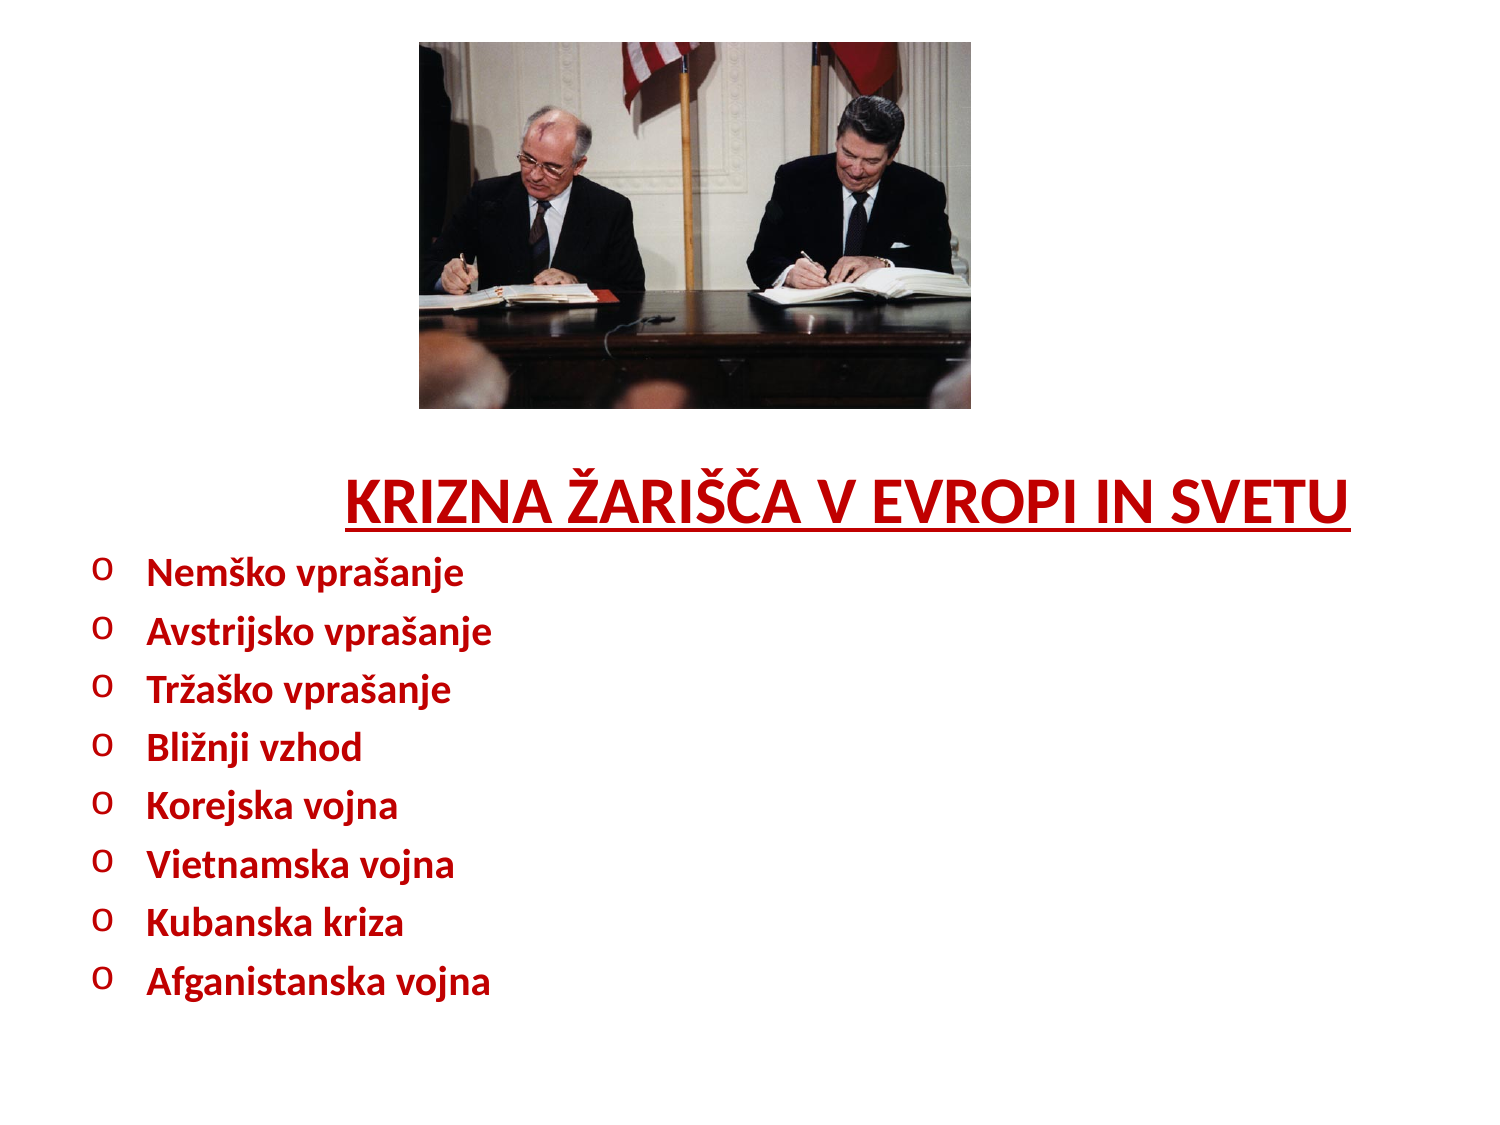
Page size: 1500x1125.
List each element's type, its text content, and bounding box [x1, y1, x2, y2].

list KRIZNA ŽARIŠČA V EVROPI IN SVETU Nemško vprašanje Avstrijsko vprašanje Tržaško vprašanje Bližnji vzhod Korejska vojna Vietnamska vojna Kubanska kriza Afganistanska vojna [75, 262, 1425, 1005]
picture [419, 42, 971, 410]
